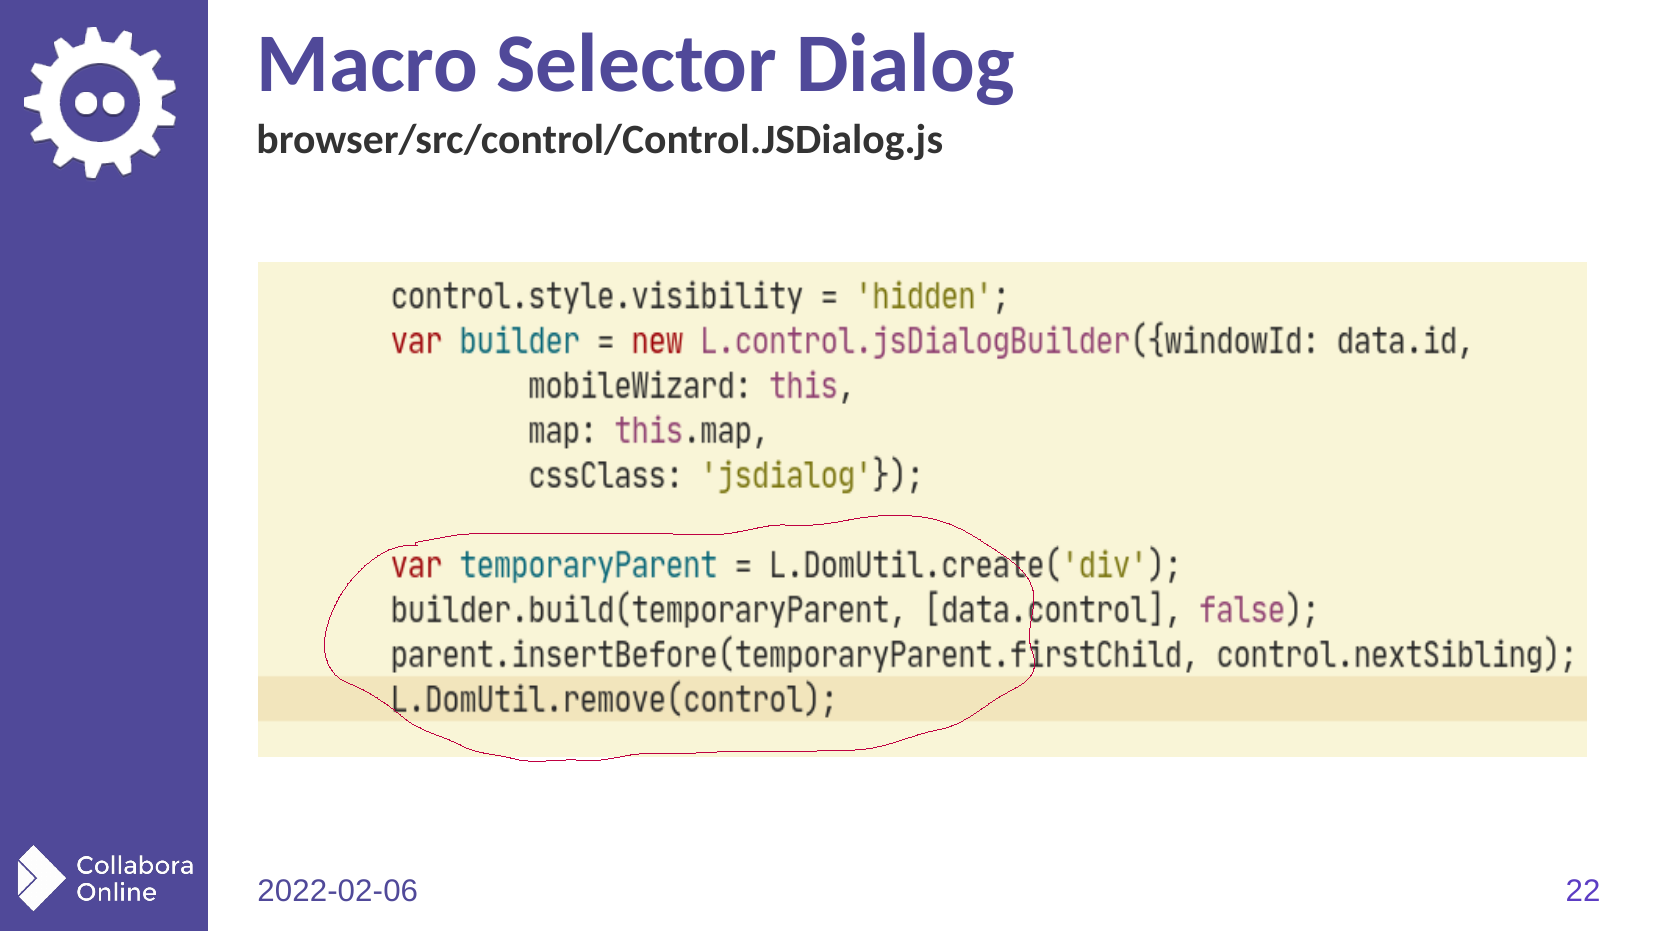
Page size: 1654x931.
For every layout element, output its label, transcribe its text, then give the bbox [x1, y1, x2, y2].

picture [13, 840, 197, 916]
picture [258, 262, 1587, 757]
title Macro Selector Dialog browser/src/control/Control.JSDialog.js [256, 0, 1636, 165]
picture [24, 27, 181, 182]
